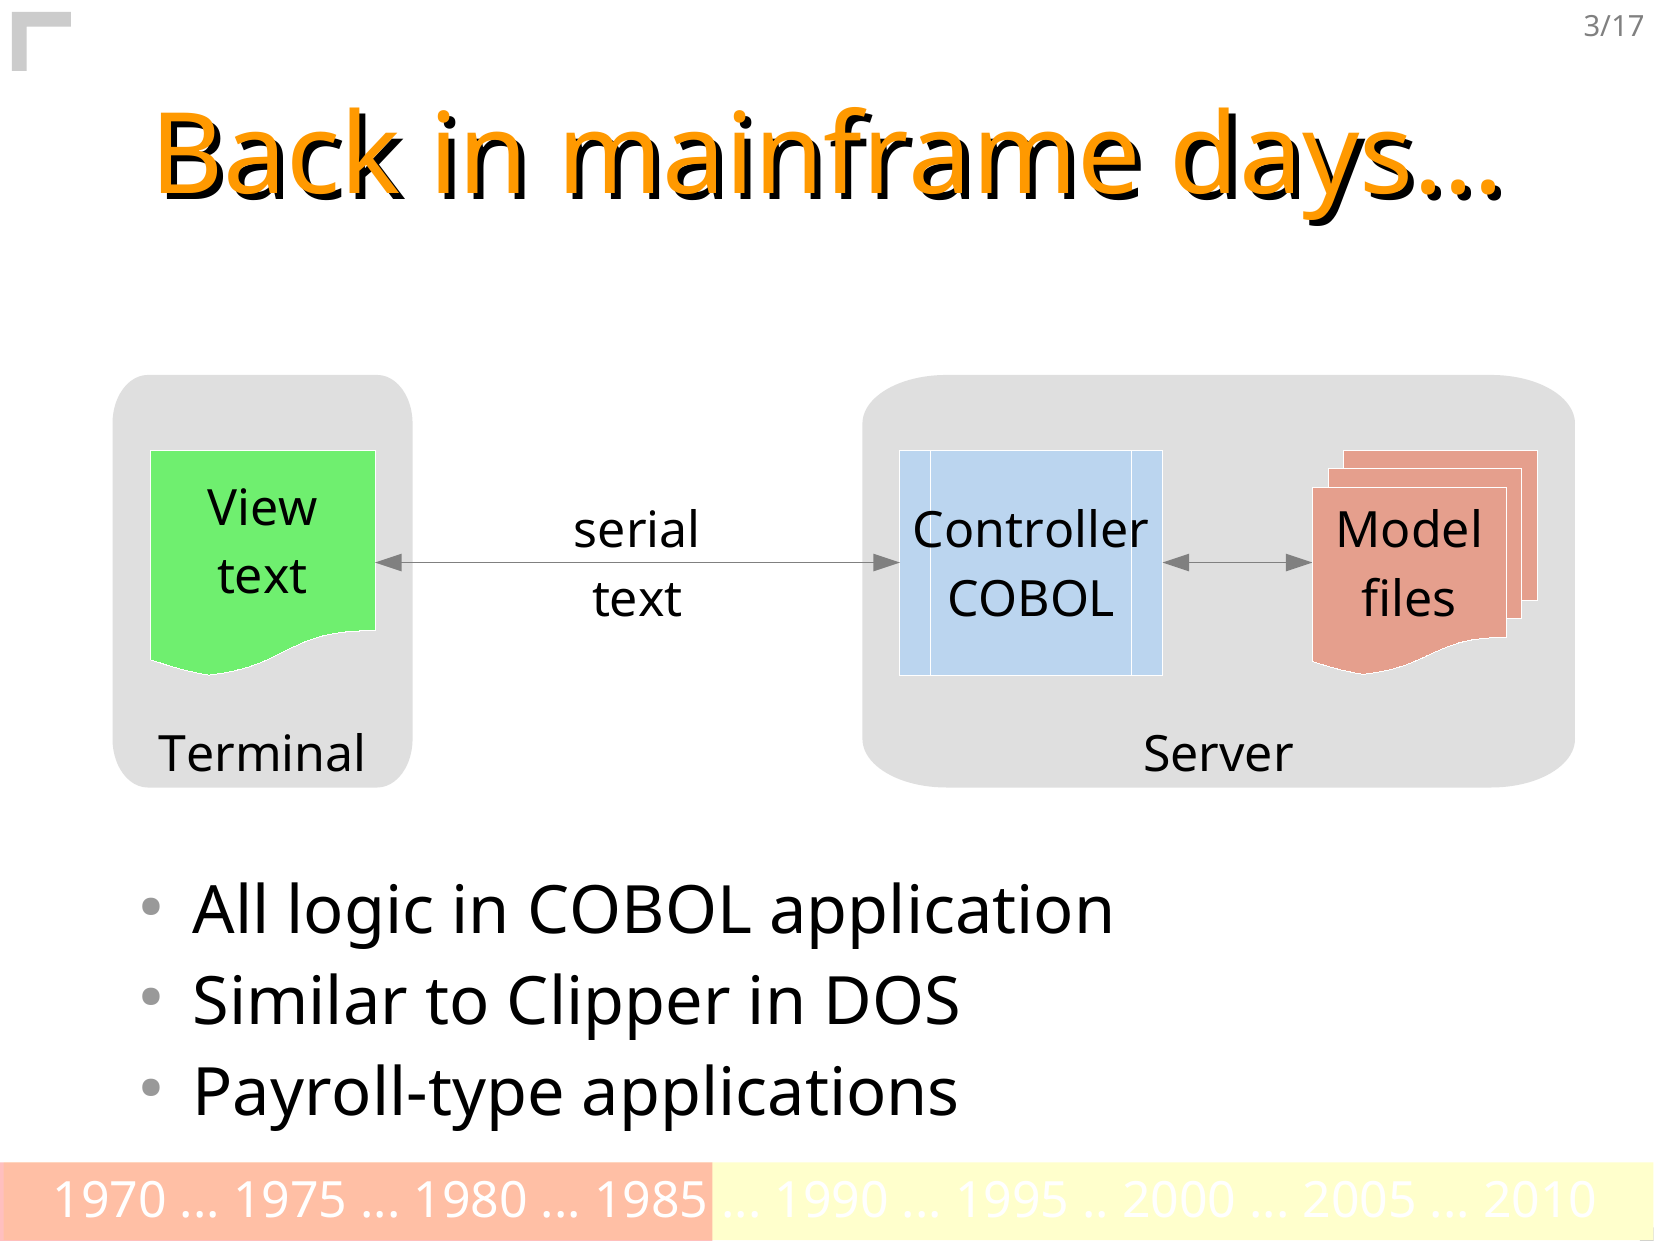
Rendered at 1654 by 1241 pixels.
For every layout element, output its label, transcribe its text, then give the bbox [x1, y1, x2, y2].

text_box View text [150, 450, 376, 676]
text_box Server [862, 374, 1576, 788]
list All logic in COBOL application Similar to Clipper in DOS Payroll-type applications [121, 862, 1561, 1132]
text_box 1970 ... 1975 ... 1980 ... 1985 ... 1990 ... 1995 .. 2000 ... 2005 ... 2010 [0, 1159, 1651, 1238]
text_box Controller COBOL [900, 450, 1163, 676]
text_box Model files [1312, 450, 1538, 675]
text_box Terminal [112, 374, 413, 788]
title Back in mainframe days... [121, 46, 1534, 254]
text_box [0, 1162, 1654, 1241]
